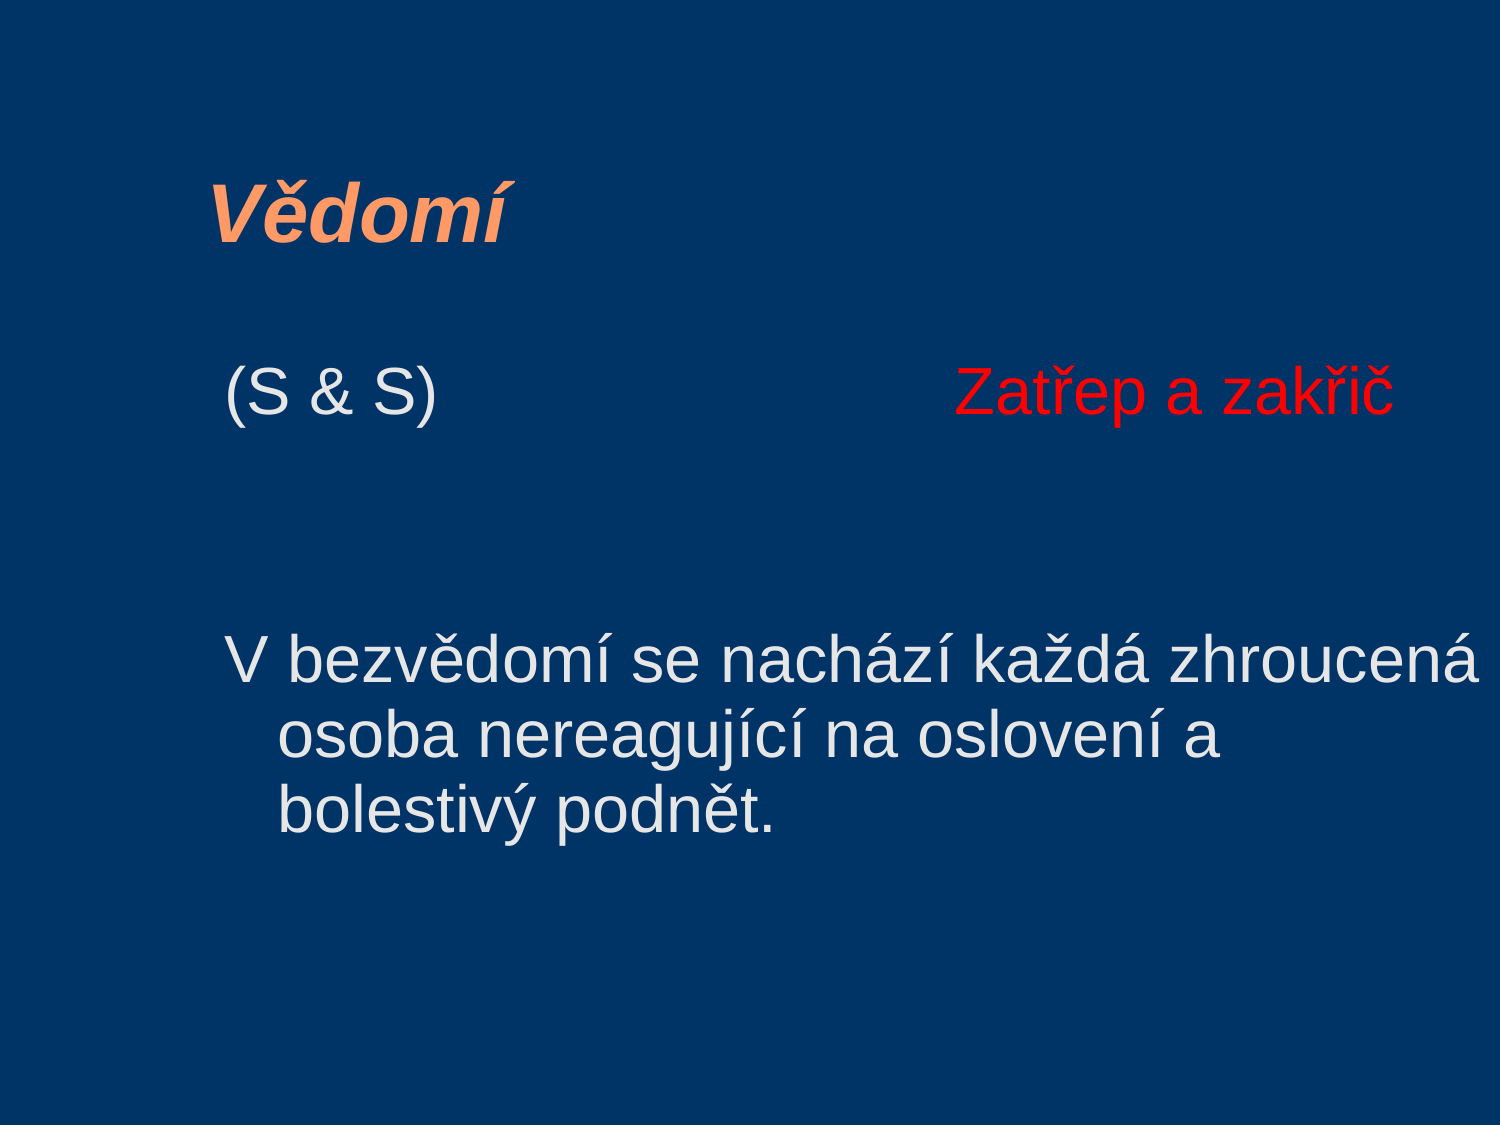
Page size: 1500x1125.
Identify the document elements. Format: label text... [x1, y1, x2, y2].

list (S & S) Zatřep a zakřič V bezvědomí se nachází každá zhroucená osoba nereagující na oslovení a bolestivý podnět. [206, 358, 1500, 1125]
title Vědomí [206, 110, 1500, 318]
